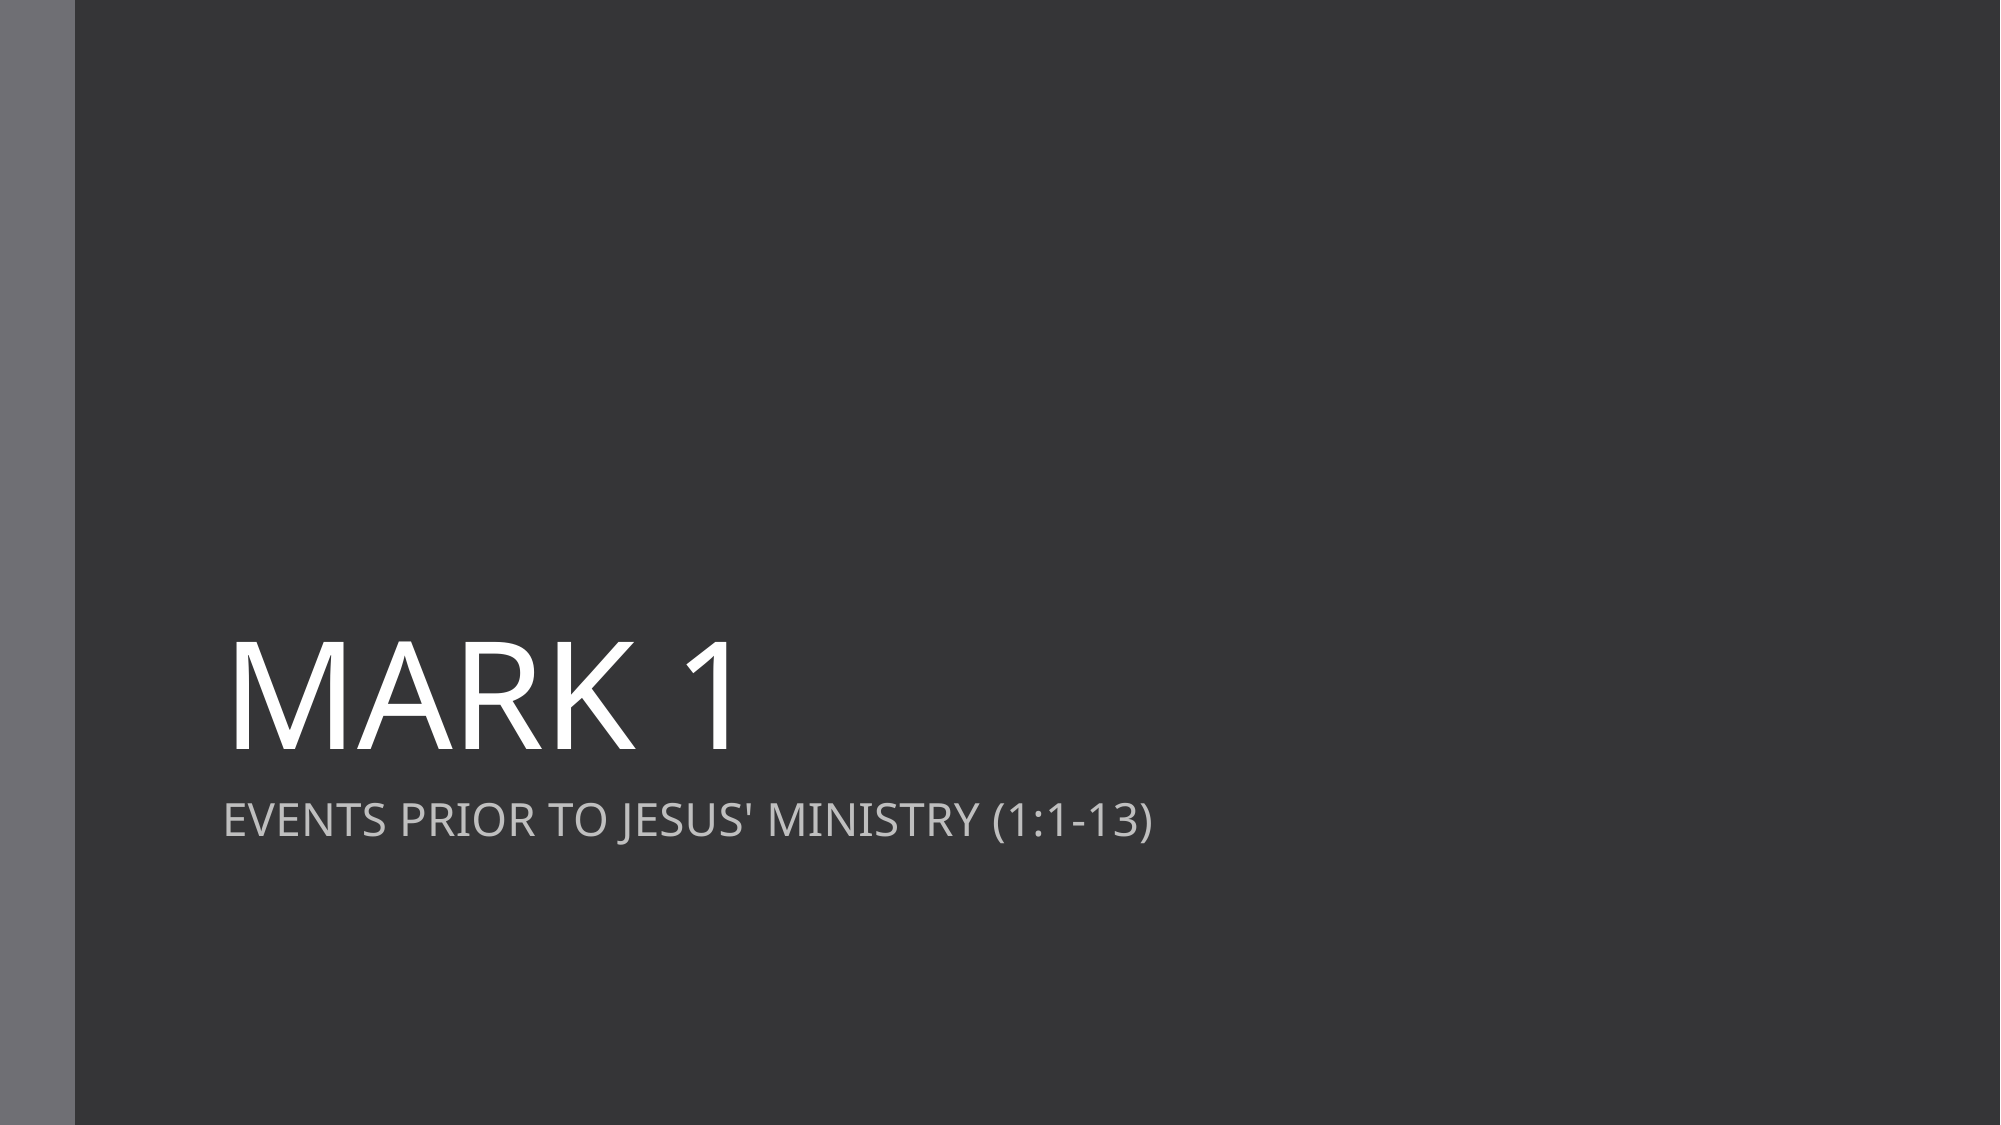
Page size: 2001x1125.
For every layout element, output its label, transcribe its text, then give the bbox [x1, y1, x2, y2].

subtitle EVENTS PRIOR TO JESUS' MINISTRY (1:1-13) [206, 787, 1752, 1066]
title MARK 1 [206, 124, 1752, 787]
